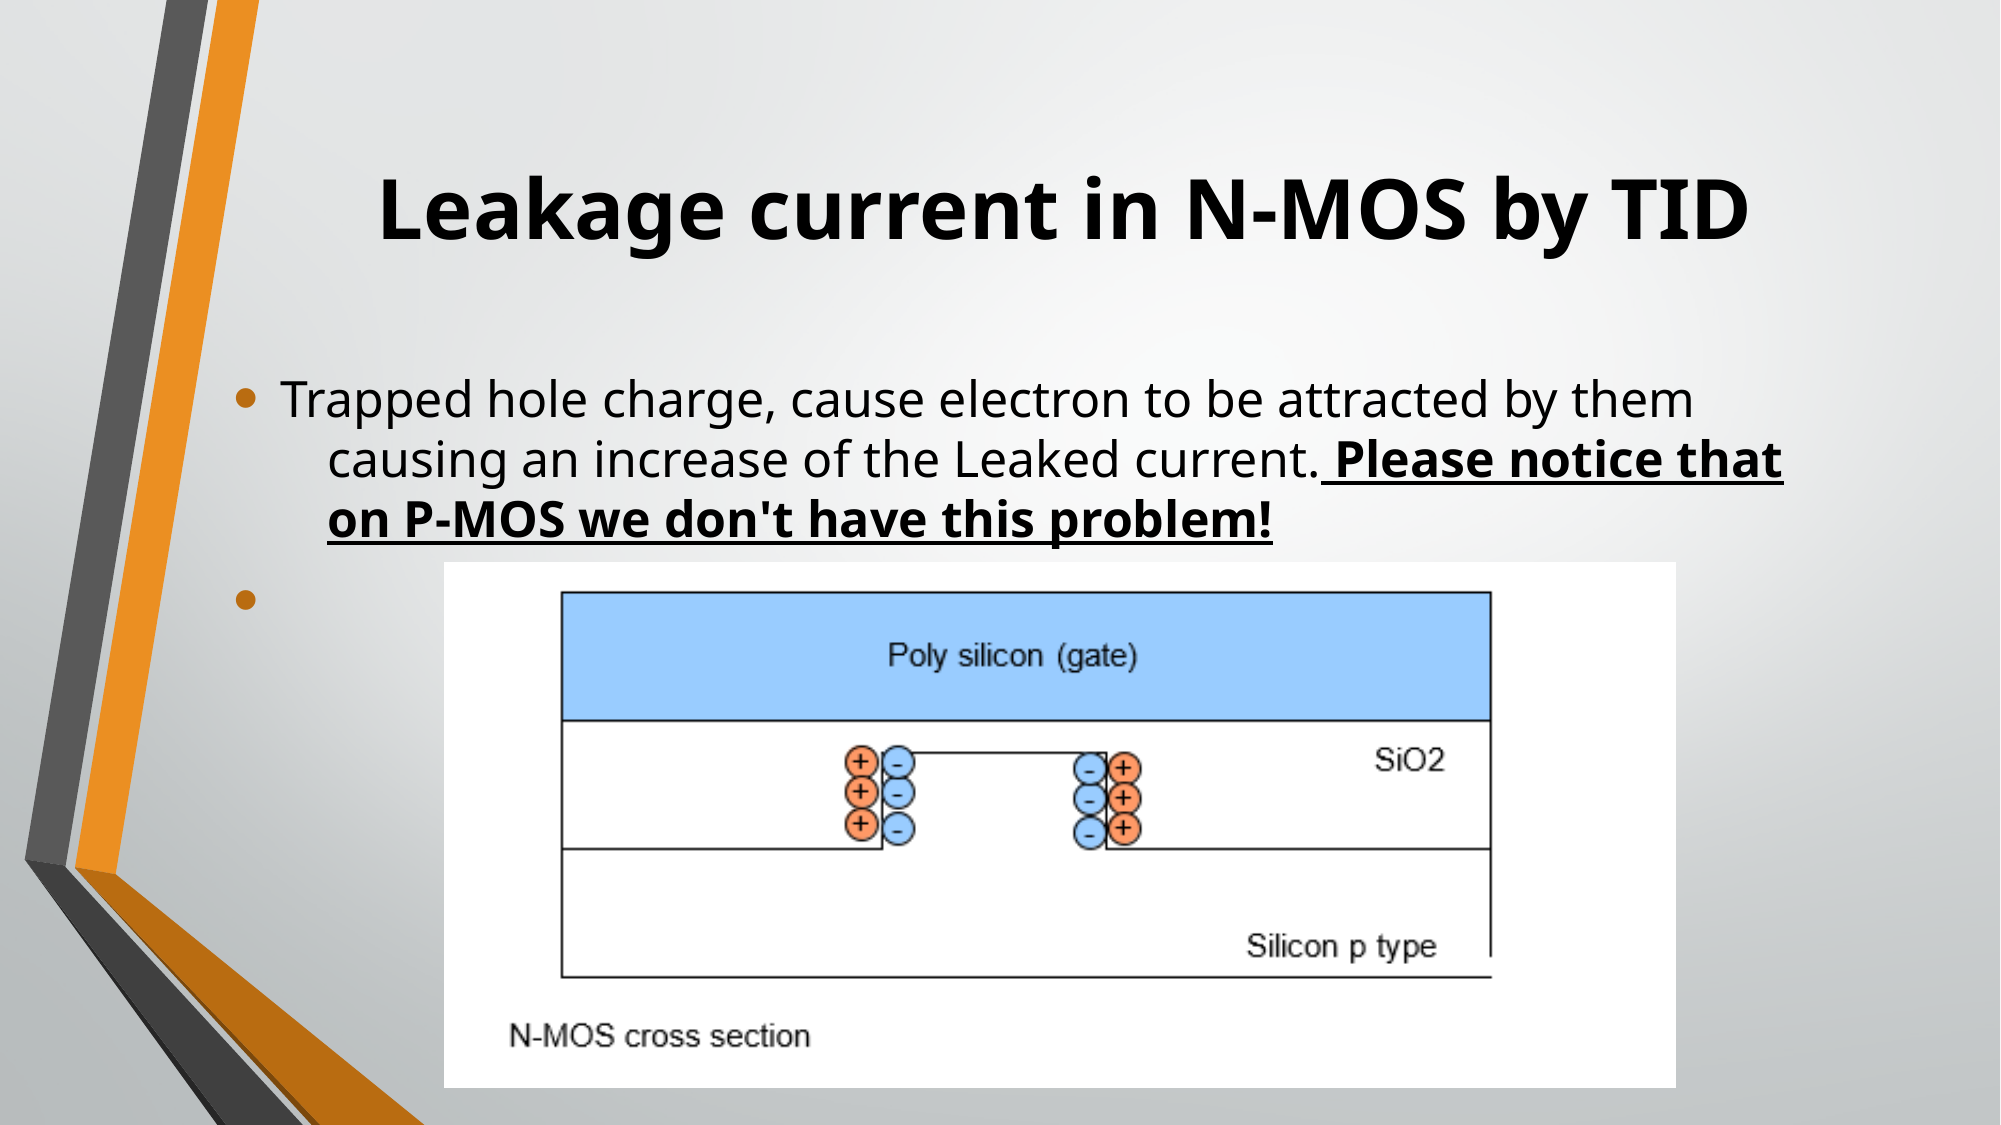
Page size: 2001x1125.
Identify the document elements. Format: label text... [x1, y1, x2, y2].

picture [444, 562, 1676, 1088]
list Trapped hole charge, cause electron to be attracted by them causing an increase of the Leaked current. Please notice that on P-MOS we don't have this problem! [218, 256, 1863, 752]
title Leakage current in N-MOS by TID [243, 112, 1887, 400]
